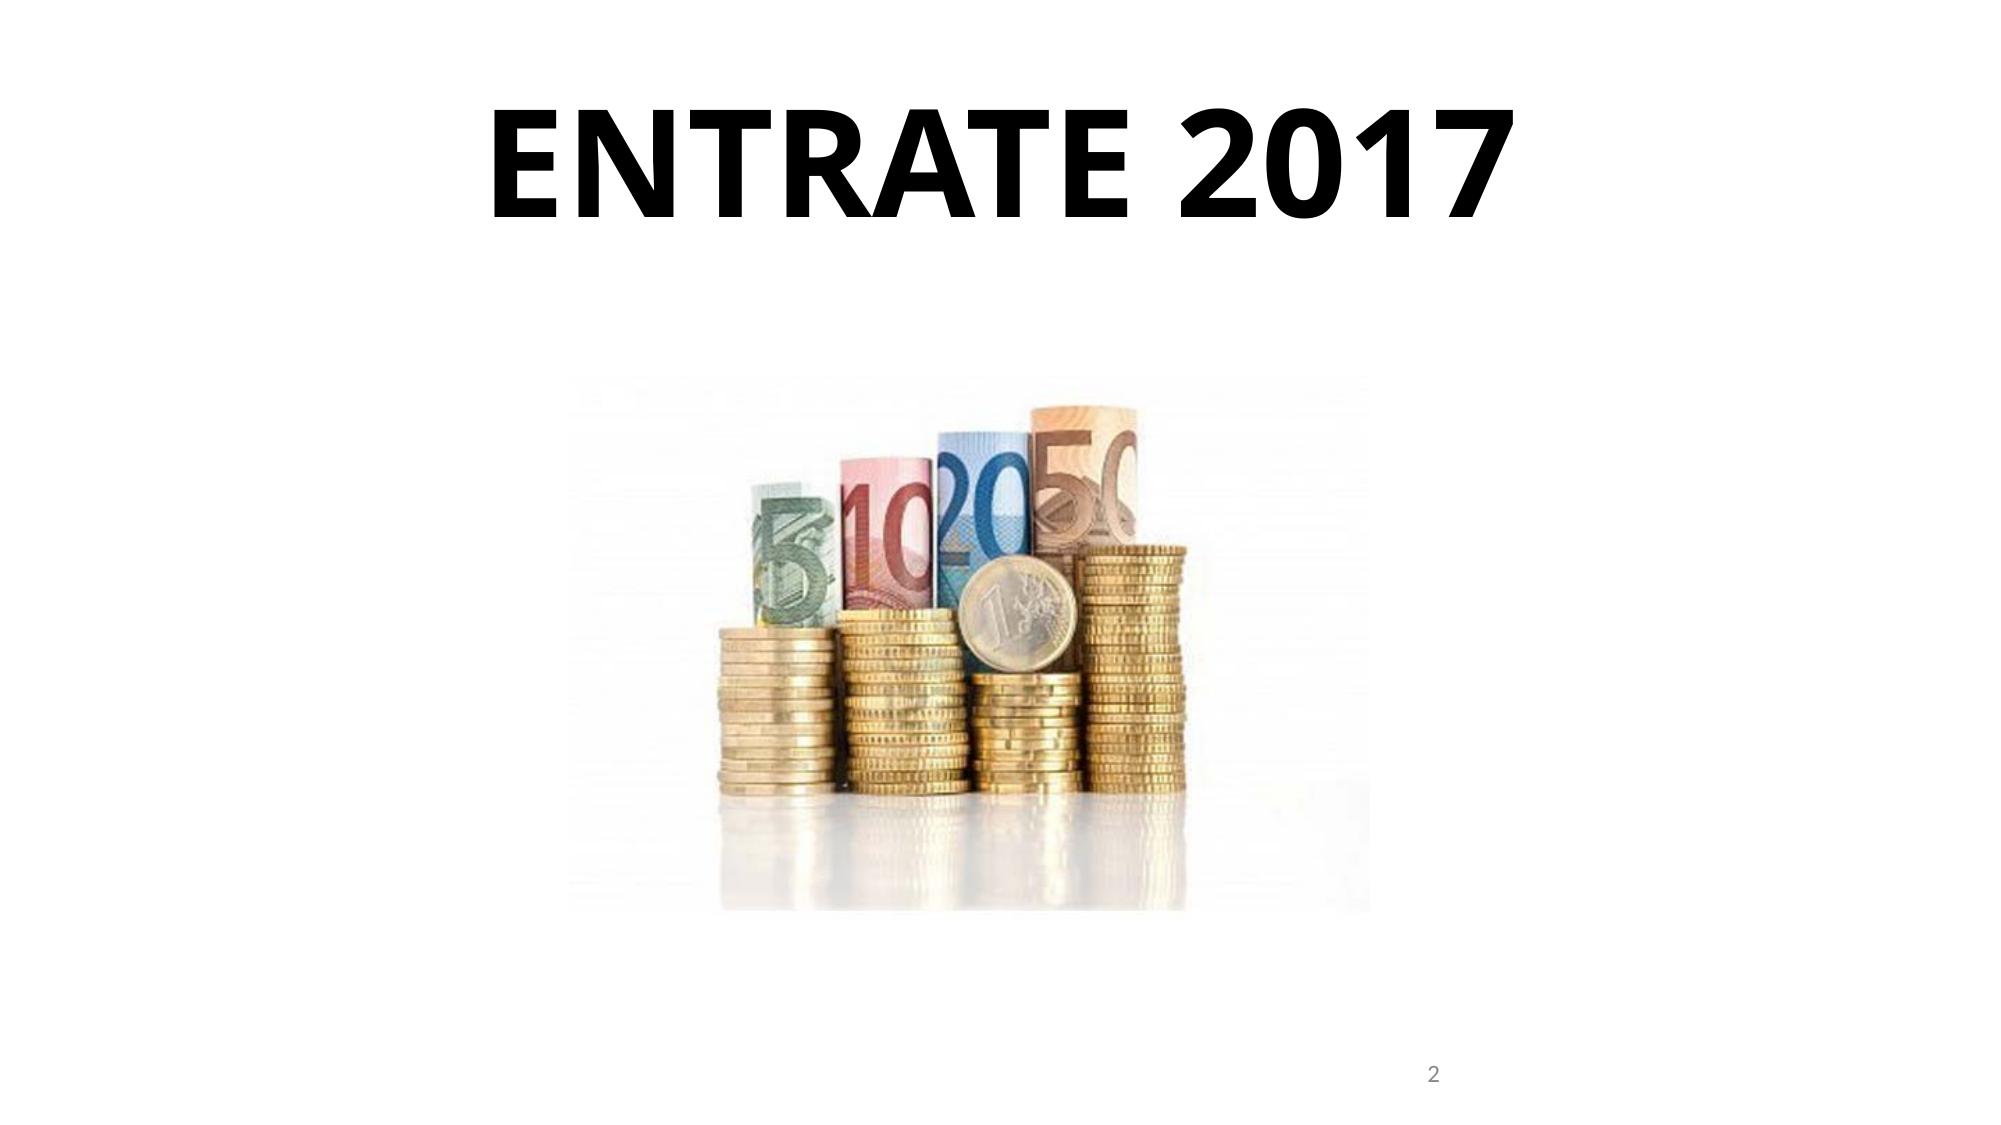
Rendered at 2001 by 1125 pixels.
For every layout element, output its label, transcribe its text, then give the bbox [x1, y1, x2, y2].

text_box [1412, 1042, 1863, 1103]
picture [569, 253, 1370, 1032]
title ENTRATE 2017 [137, 59, 1863, 278]
